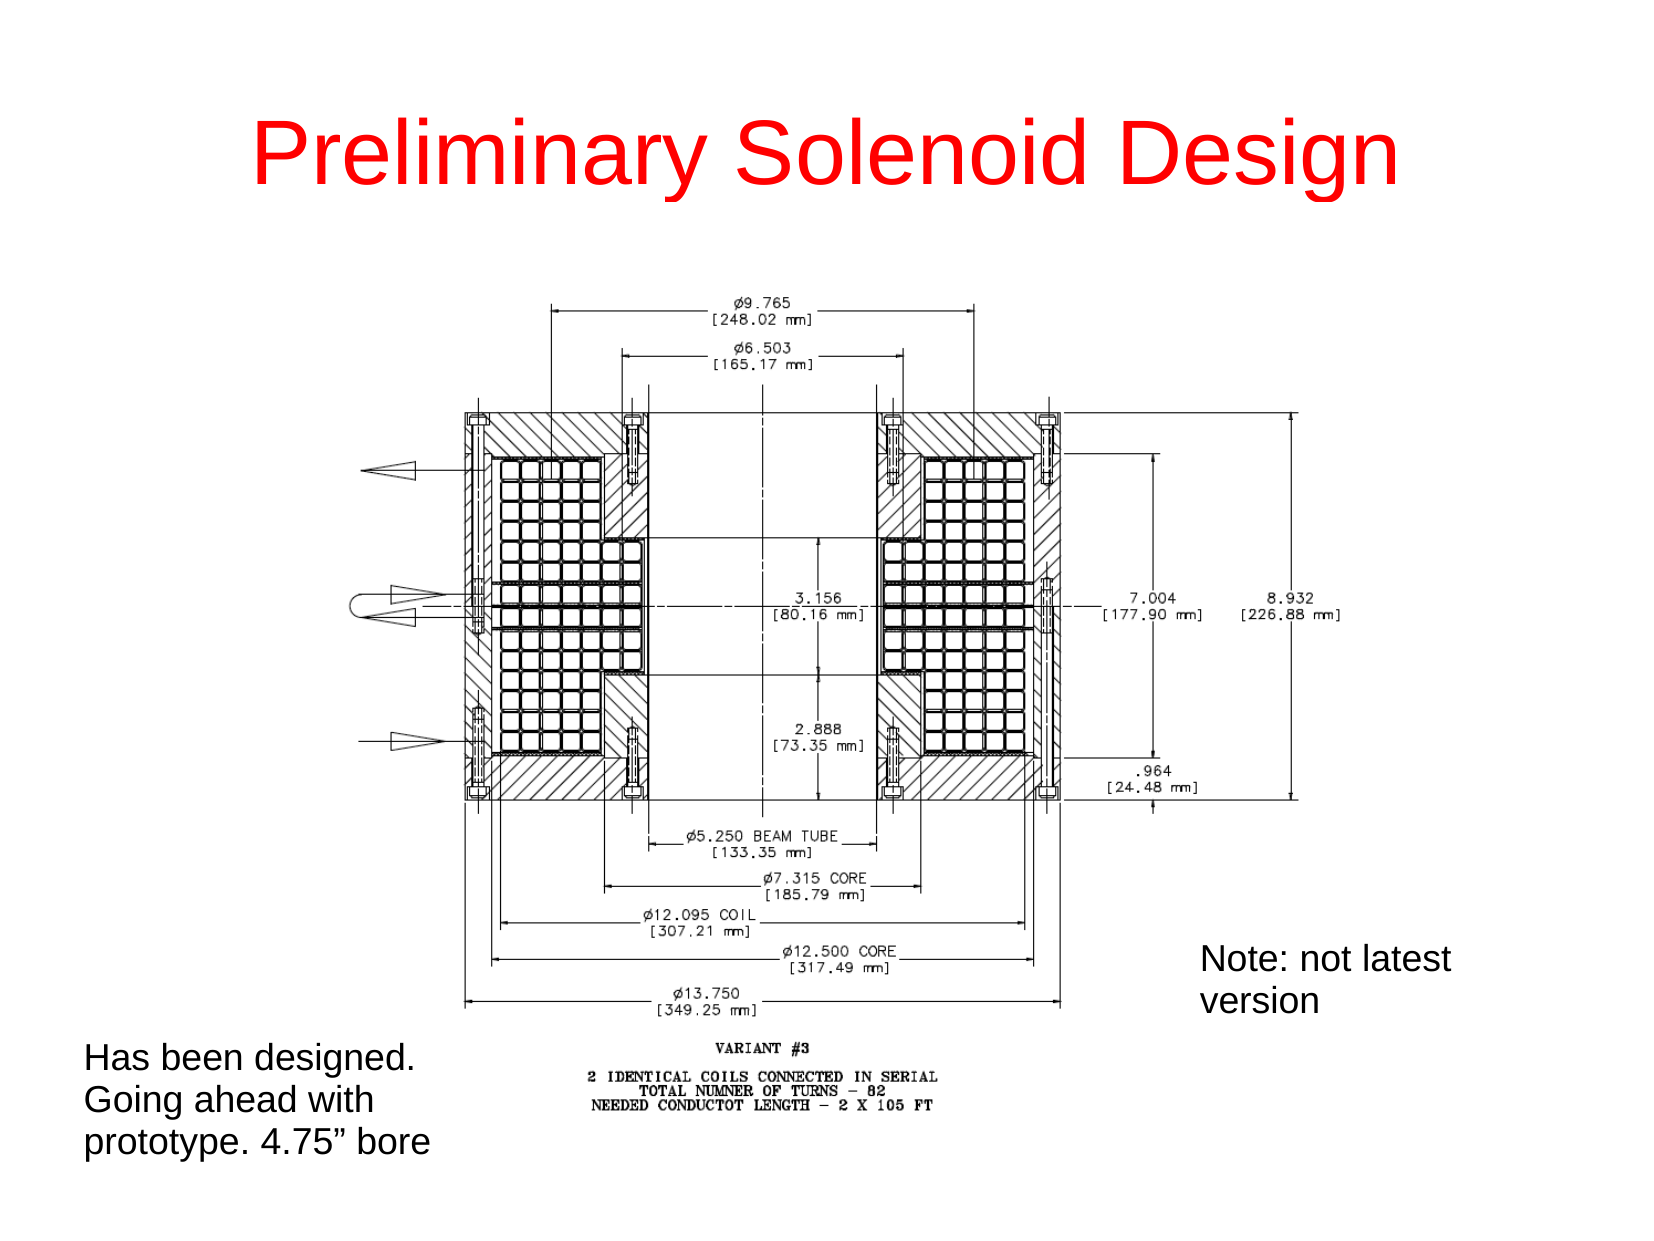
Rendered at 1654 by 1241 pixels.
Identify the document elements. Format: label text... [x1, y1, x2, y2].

text_box Note: not latest version [1185, 930, 1471, 1029]
title Preliminary Solenoid Design [82, 56, 1571, 250]
text_box Has been designed. Going ahead with prototype. 4.75” bore [67, 1027, 481, 1172]
picture [270, 202, 1387, 1178]
